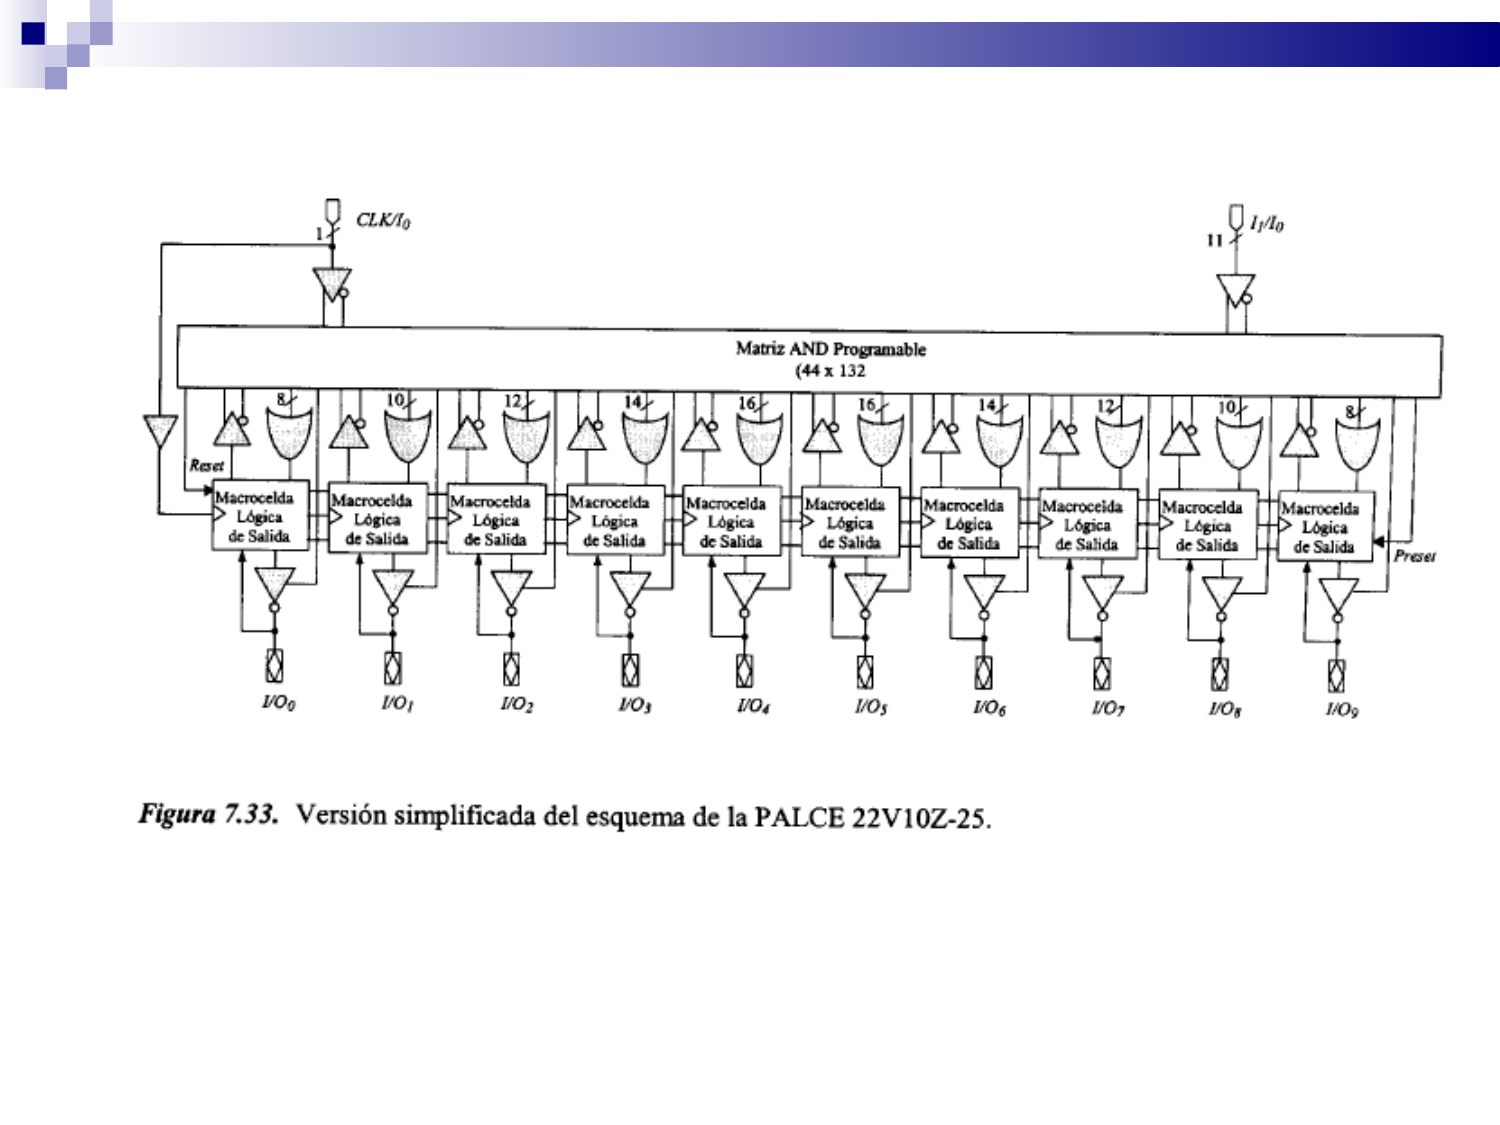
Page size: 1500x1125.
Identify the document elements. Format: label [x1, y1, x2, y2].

picture [76, 172, 1471, 868]
